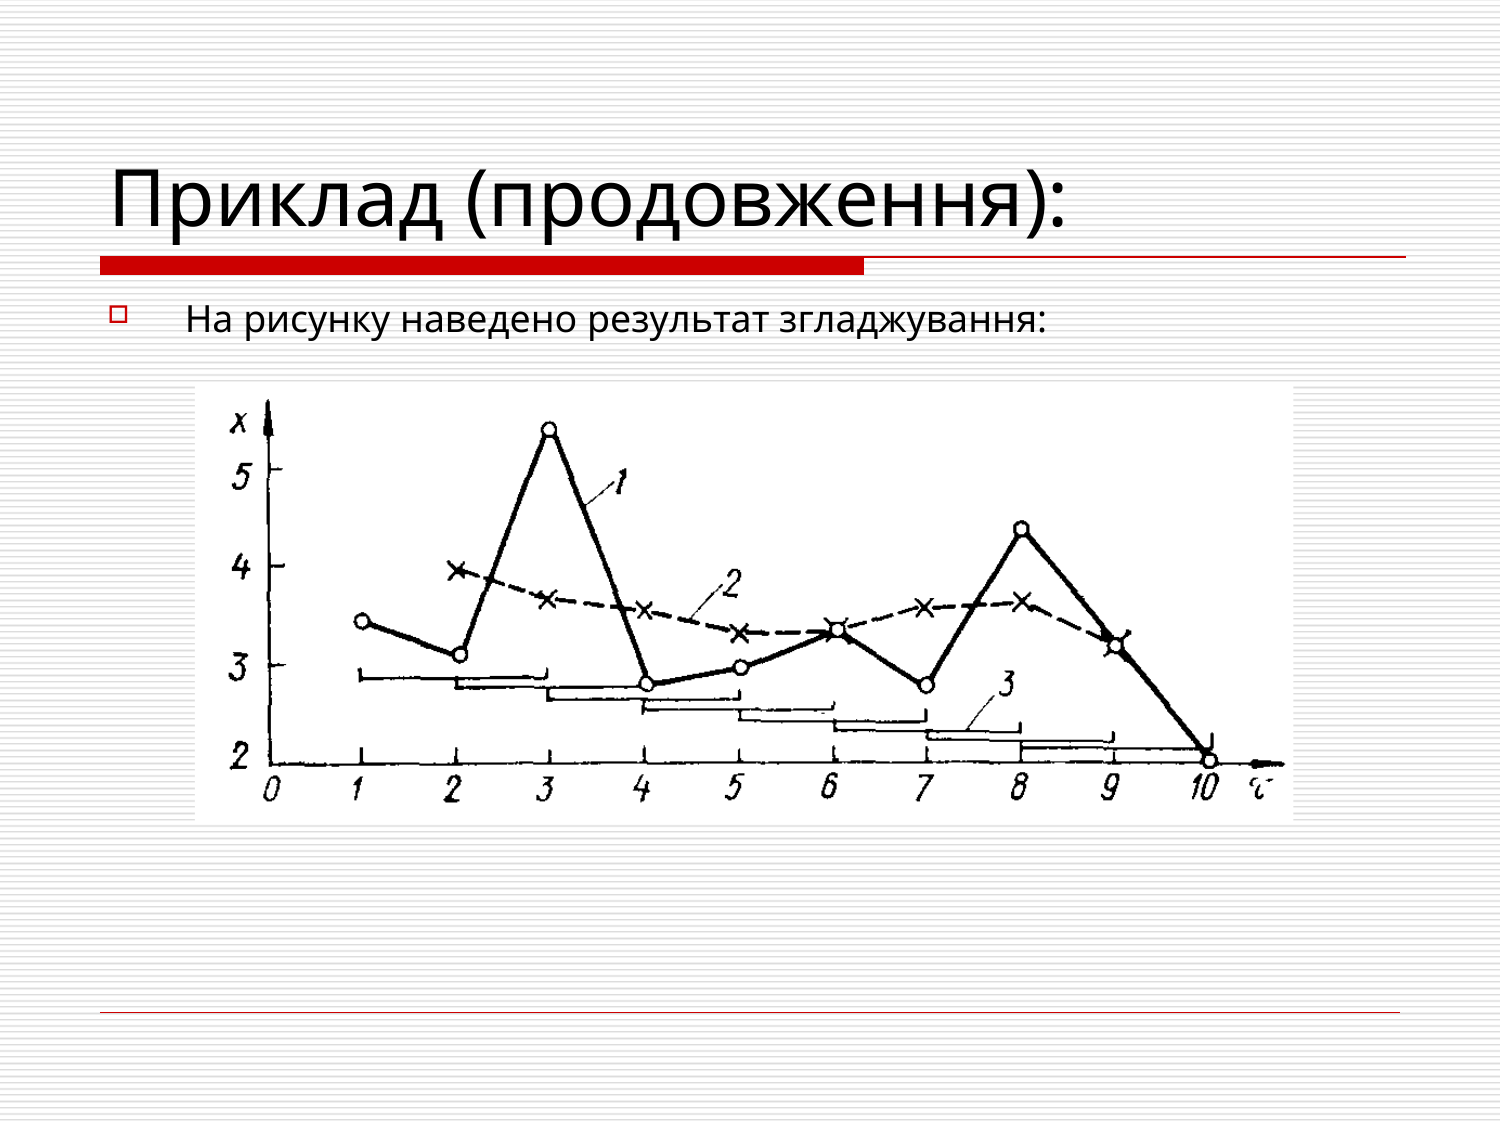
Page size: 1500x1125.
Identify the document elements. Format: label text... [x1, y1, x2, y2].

list На рисунку наведено результат згладжування: [92, 287, 1406, 988]
picture [0, 0, 1500, 1125]
title Приклад (продовження): [94, 49, 1407, 250]
